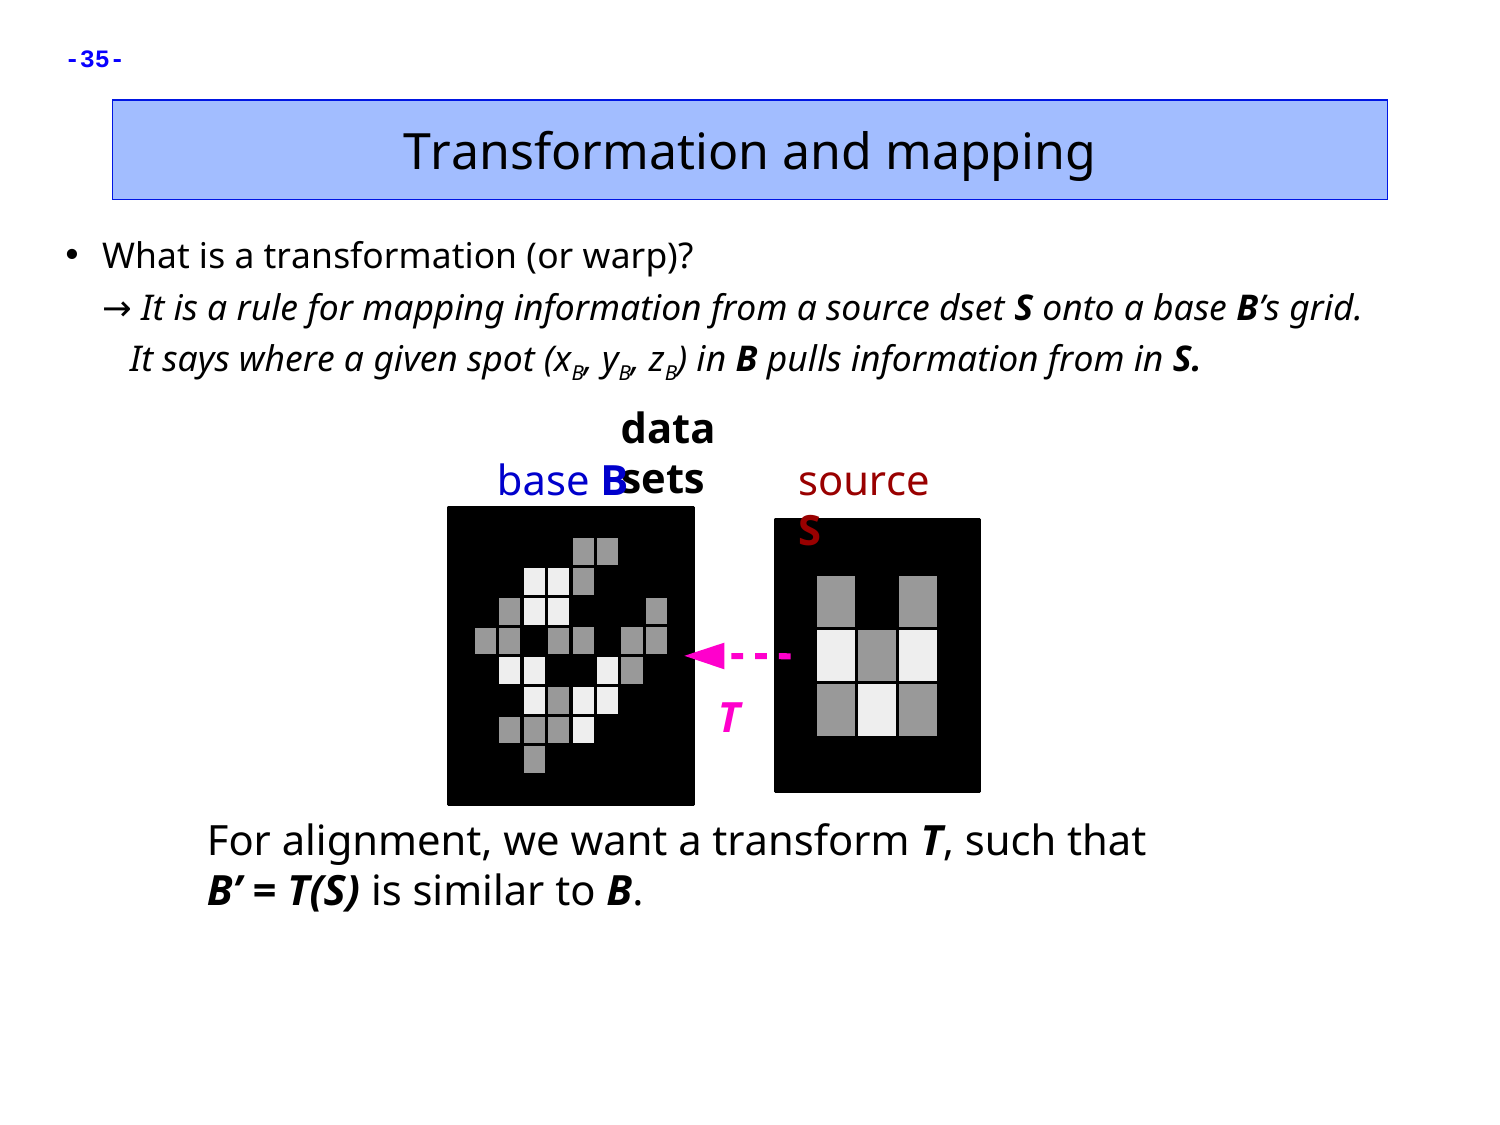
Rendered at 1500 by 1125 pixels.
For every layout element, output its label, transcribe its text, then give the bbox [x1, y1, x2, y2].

text_box source S [780, 443, 974, 515]
text_box For alignment, we want a transform T, such that B’ = T(S) is similar to B. [189, 803, 1291, 1124]
text_box [775, 519, 980, 792]
text_box What is a transformation (or warp)? → It is a rule for mapping information from a source dset S onto a base B’s grid. It says where a given spot (xB, yB, zB) in B pulls information from in S. [49, 226, 1410, 392]
text_box base B [479, 443, 657, 515]
text_box [448, 507, 694, 803]
text_box Transformation and mapping [112, 99, 1388, 200]
text_box data sets [603, 391, 816, 463]
text_box T [703, 683, 762, 749]
